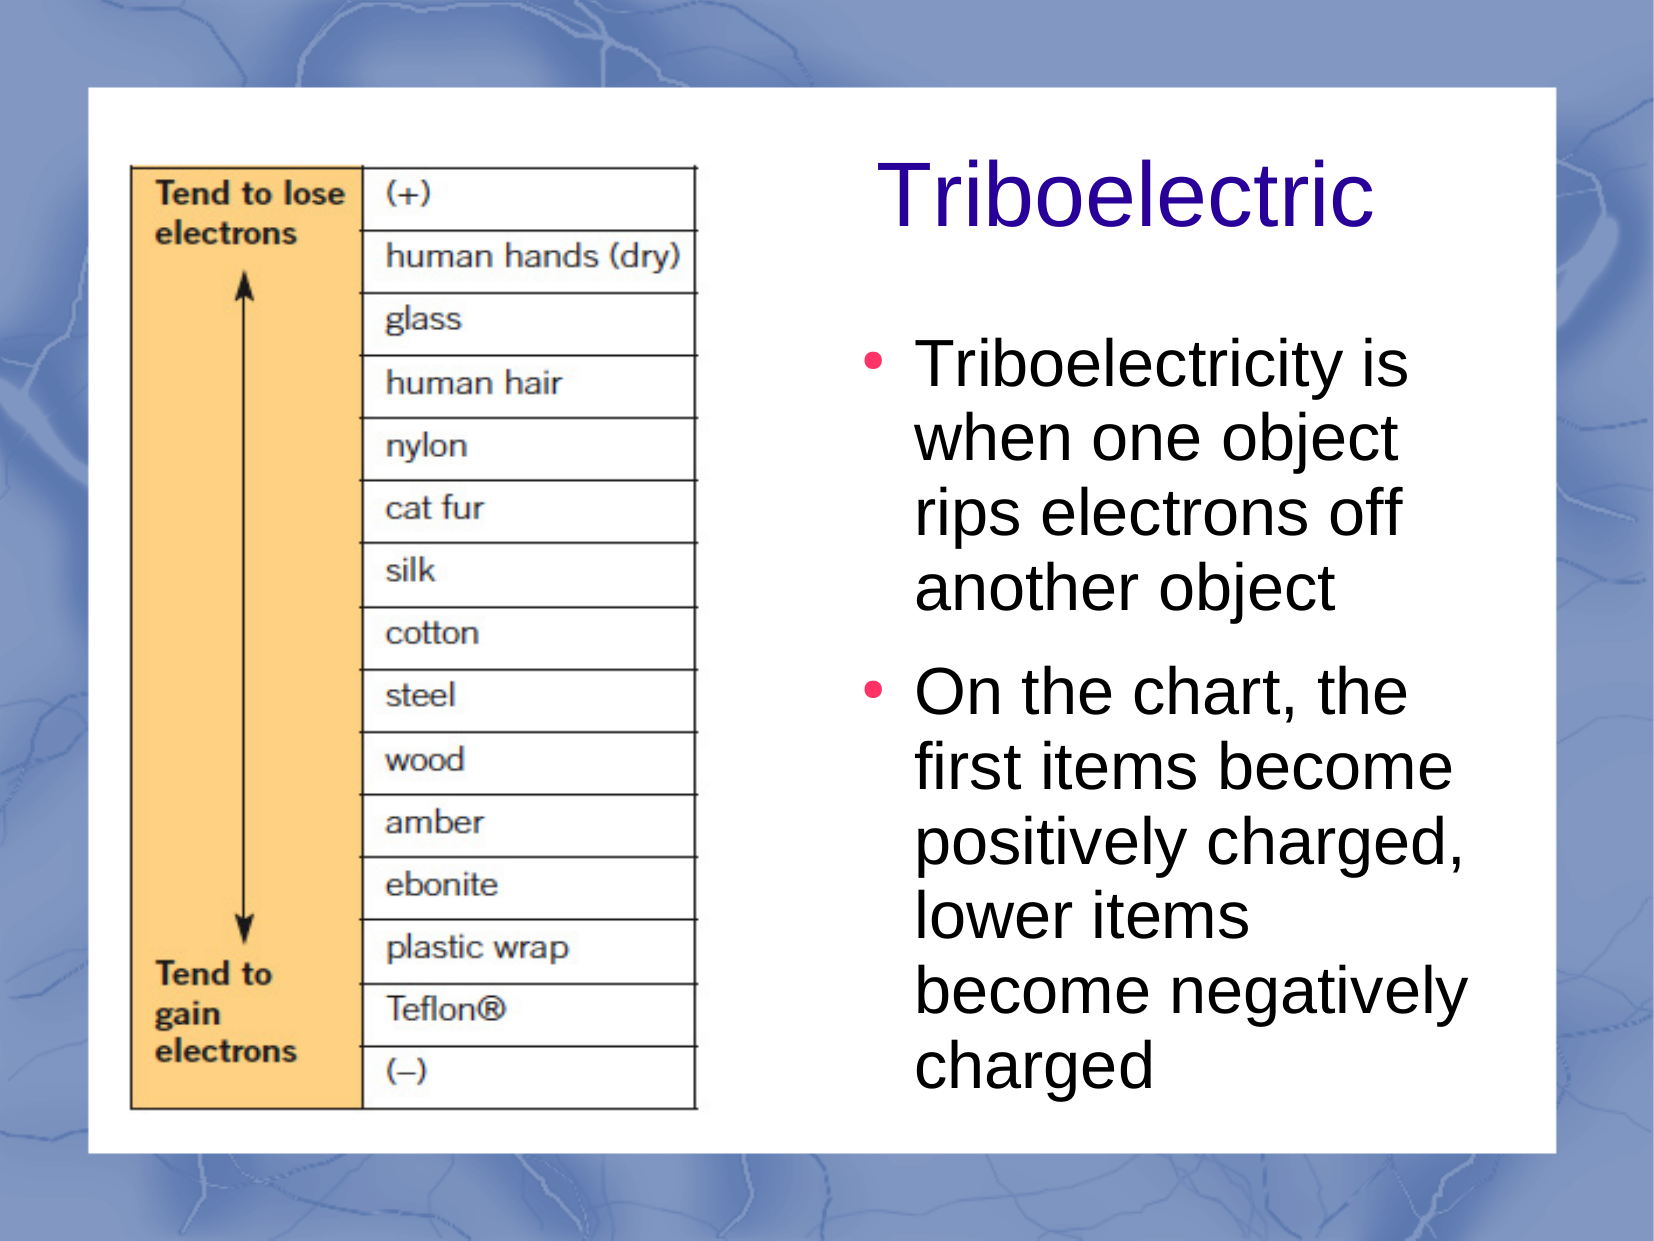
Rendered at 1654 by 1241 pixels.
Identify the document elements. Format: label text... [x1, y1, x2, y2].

list Triboelectricity is when one object rips electrons off another object On the chart, the first items become positively charged, lower items become negatively charged [843, 325, 1507, 1103]
picture [0, 0, 1654, 1241]
title Triboelectric [118, 90, 1536, 298]
